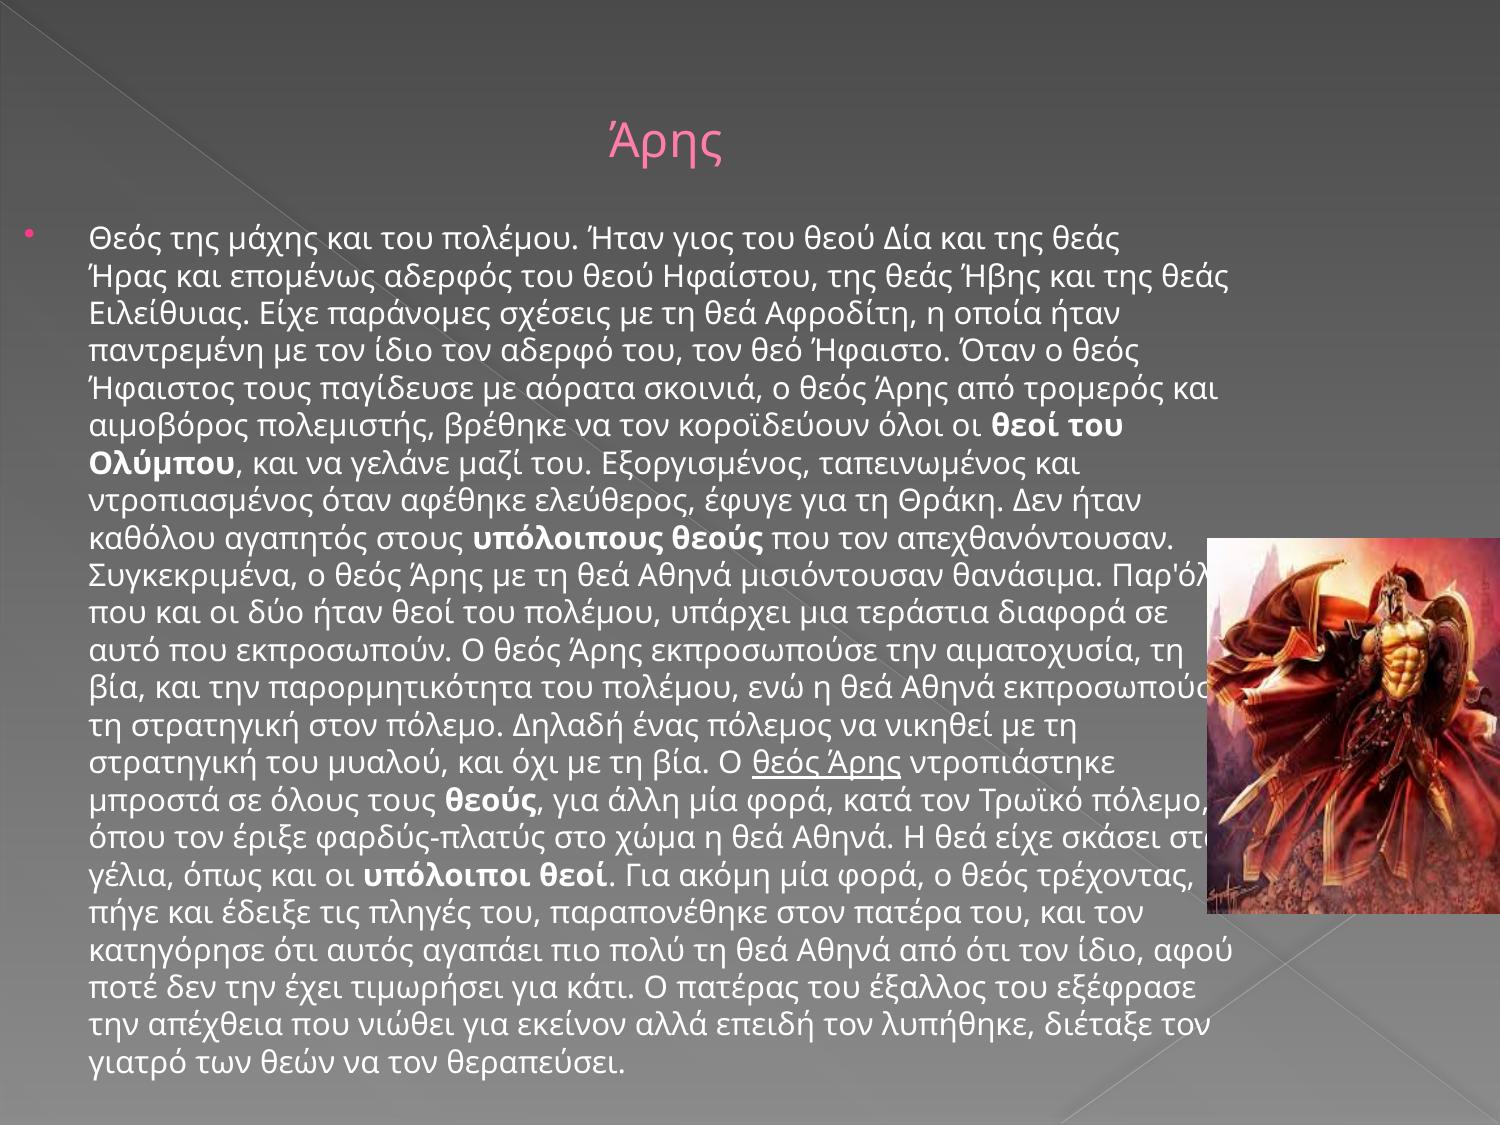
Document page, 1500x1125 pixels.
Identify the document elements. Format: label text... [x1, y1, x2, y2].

list Θεός της μάχης και του πολέμου. Ήταν γιος του θεού Δία και της θεάς Ήρας και επομένως αδερφός του θεού Ηφαίστου, της θεάς Ήβης και της θεάς Ειλείθυιας. Είχε παράνομες σχέσεις με τη θεά Αφροδίτη, η οποία ήταν παντρεμένη με τον ίδιο τον αδερφό του, τον θεό Ήφαιστο. Όταν ο θεός Ήφαιστος τους παγίδευσε με αόρατα σκοινιά, ο θεός Άρης από τρομερός και αιμοβόρος πολεμιστής, βρέθηκε να τον κοροϊδεύουν όλοι οι θεοί του Ολύμπου, και να γελάνε μαζί του. Εξοργισμένος, ταπεινωμένος και ντροπιασμένος όταν αφέθηκε ελεύθερος, έφυγε για τη Θράκη. Δεν ήταν καθόλου αγαπητός στους υπόλοιπους θεούς που τον απεχθανόντουσαν. Συγκεκριμένα, ο θεός Άρης με τη θεά Αθηνά μισιόντουσαν θανάσιμα. Παρ'όλο που και οι δύο ήταν θεοί του πολέμου, υπάρχει μια τεράστια διαφορά σε αυτό που εκπροσωπούν. Ο θεός Άρης εκπροσωπούσε την αιματοχυσία, τη βία, και την παρορμητικότητα του πολέμου, ενώ η θεά Αθηνά εκπροσωπούσε τη στρατηγική στον πόλεμο. Δηλαδή ένας πόλεμος να νικηθεί με τη στρατηγική του μυαλού, και όχι με τη βία. Ο θεός Άρης ντροπιάστηκε μπροστά σε όλους τους θεούς, για άλλη μία φορά, κατά τον Τρωϊκό πόλεμο, όπου τον έριξε φαρδύς-πλατύς στο χώμα η θεά Αθηνά. Η θεά είχε σκάσει στα γέλια, όπως και οι υπόλοιποι θεοί. Για ακόμη μία φορά, ο θεός τρέχοντας, πήγε και έδειξε τις πληγές του, παραπονέθηκε στον πατέρα του, και τον κατηγόρησε ότι αυτός αγαπάει πιο πολύ τη θεά Αθηνά από ότι τον ίδιο, αφού ποτέ δεν την έχει τιμωρήσει για κάτι. Ο πατέρας του έξαλλος του εξέφρασε την απέχθεια που νιώθει για εκείνον αλλά επειδή τον λυπήθηκε, διέταξε τον γιατρό των θεών να τον θεραπεύσει. [0, 210, 1254, 375]
title Άρης [550, 43, 1425, 176]
picture [1207, 538, 1500, 914]
